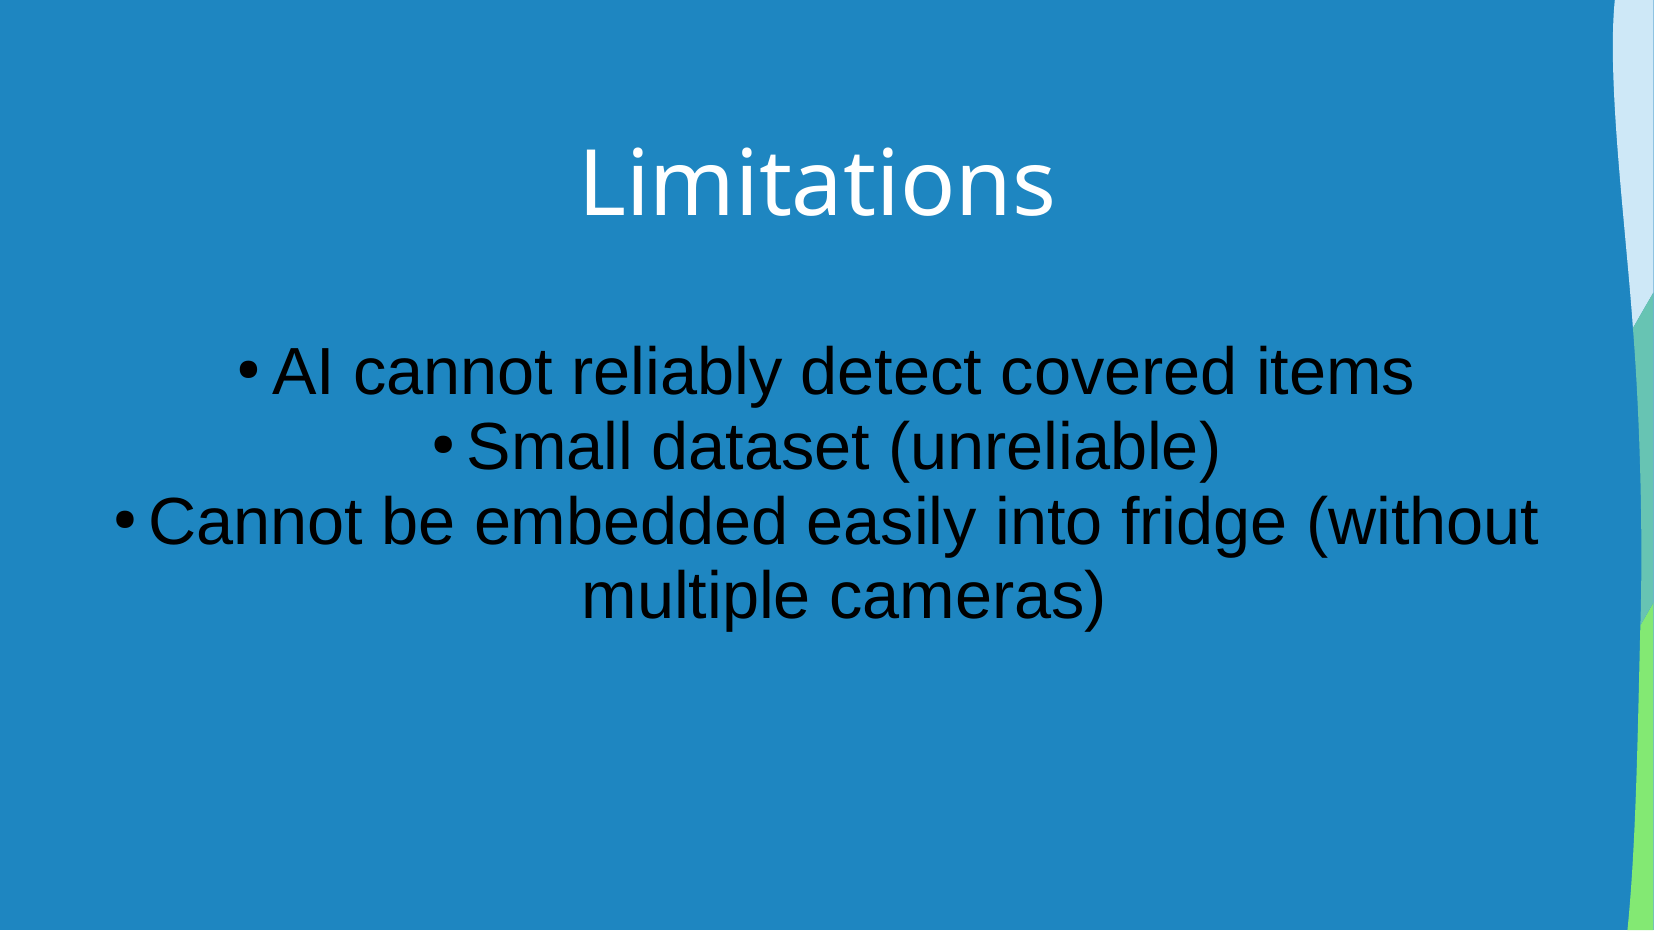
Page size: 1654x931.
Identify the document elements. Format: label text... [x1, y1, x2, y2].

title Limitations [105, 102, 1530, 258]
subtitle AI cannot reliably detect covered items Small dataset (unreliable) Cannot be embedded easily into fridge (without multiple cameras) [82, 285, 1571, 757]
